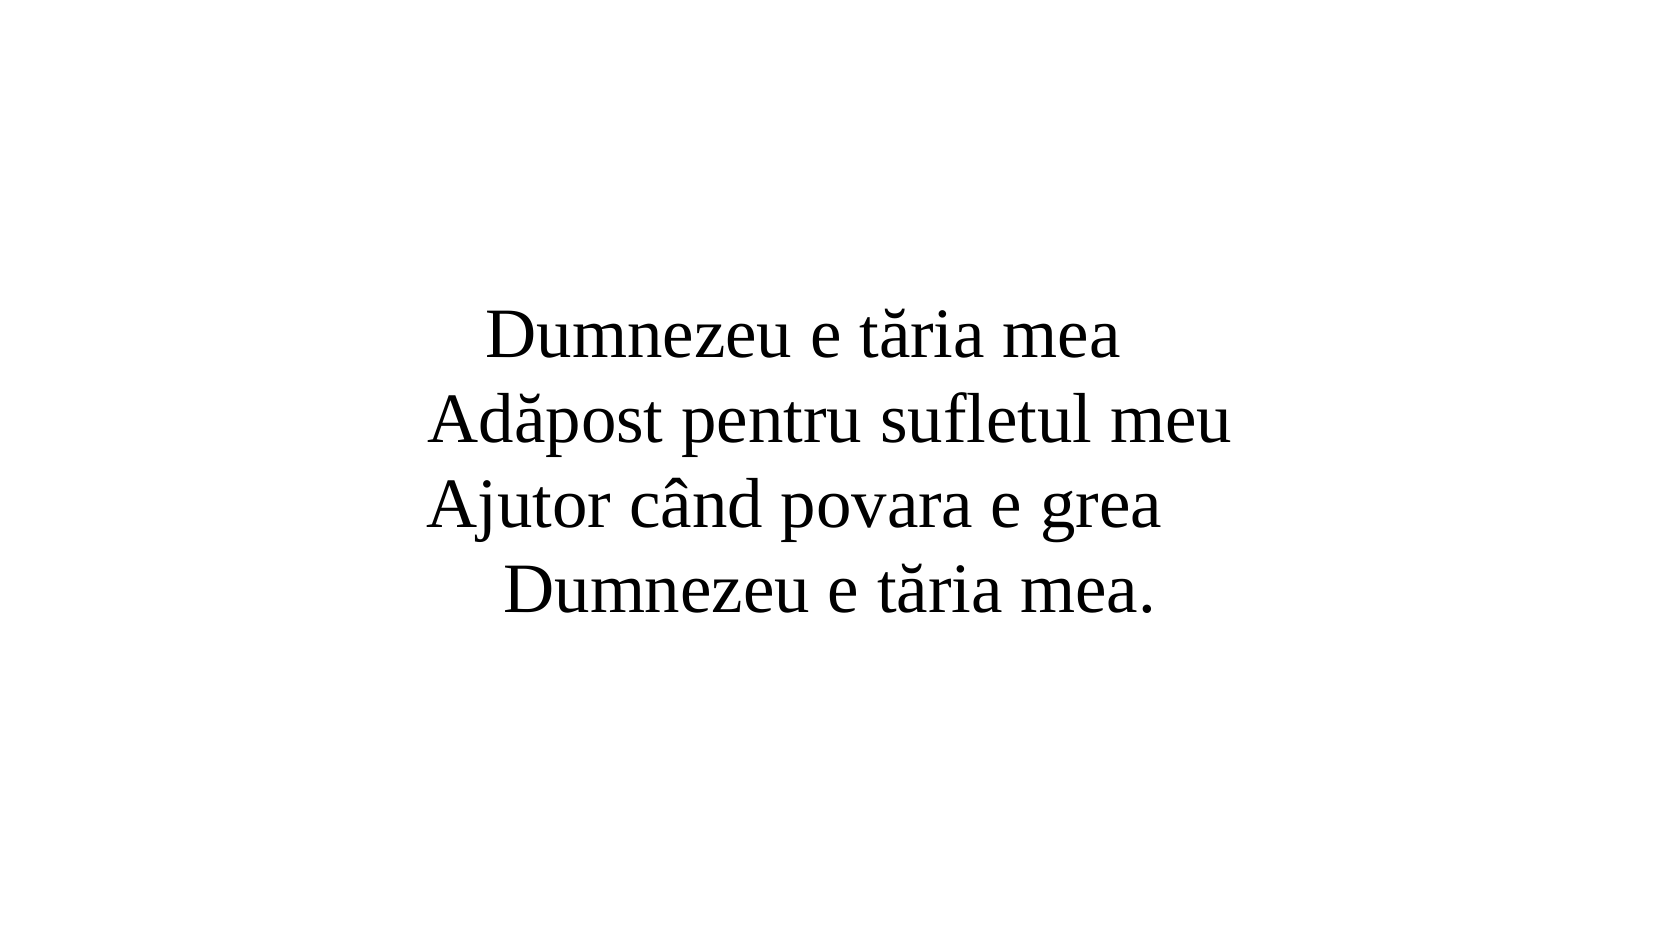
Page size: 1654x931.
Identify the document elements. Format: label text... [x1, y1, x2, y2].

subtitle Dumnezeu e tăria mea Adăpost pentru sufletul meu Ajutor când povara e grea Dumnezeu e tăria mea. [0, 279, 1654, 632]
